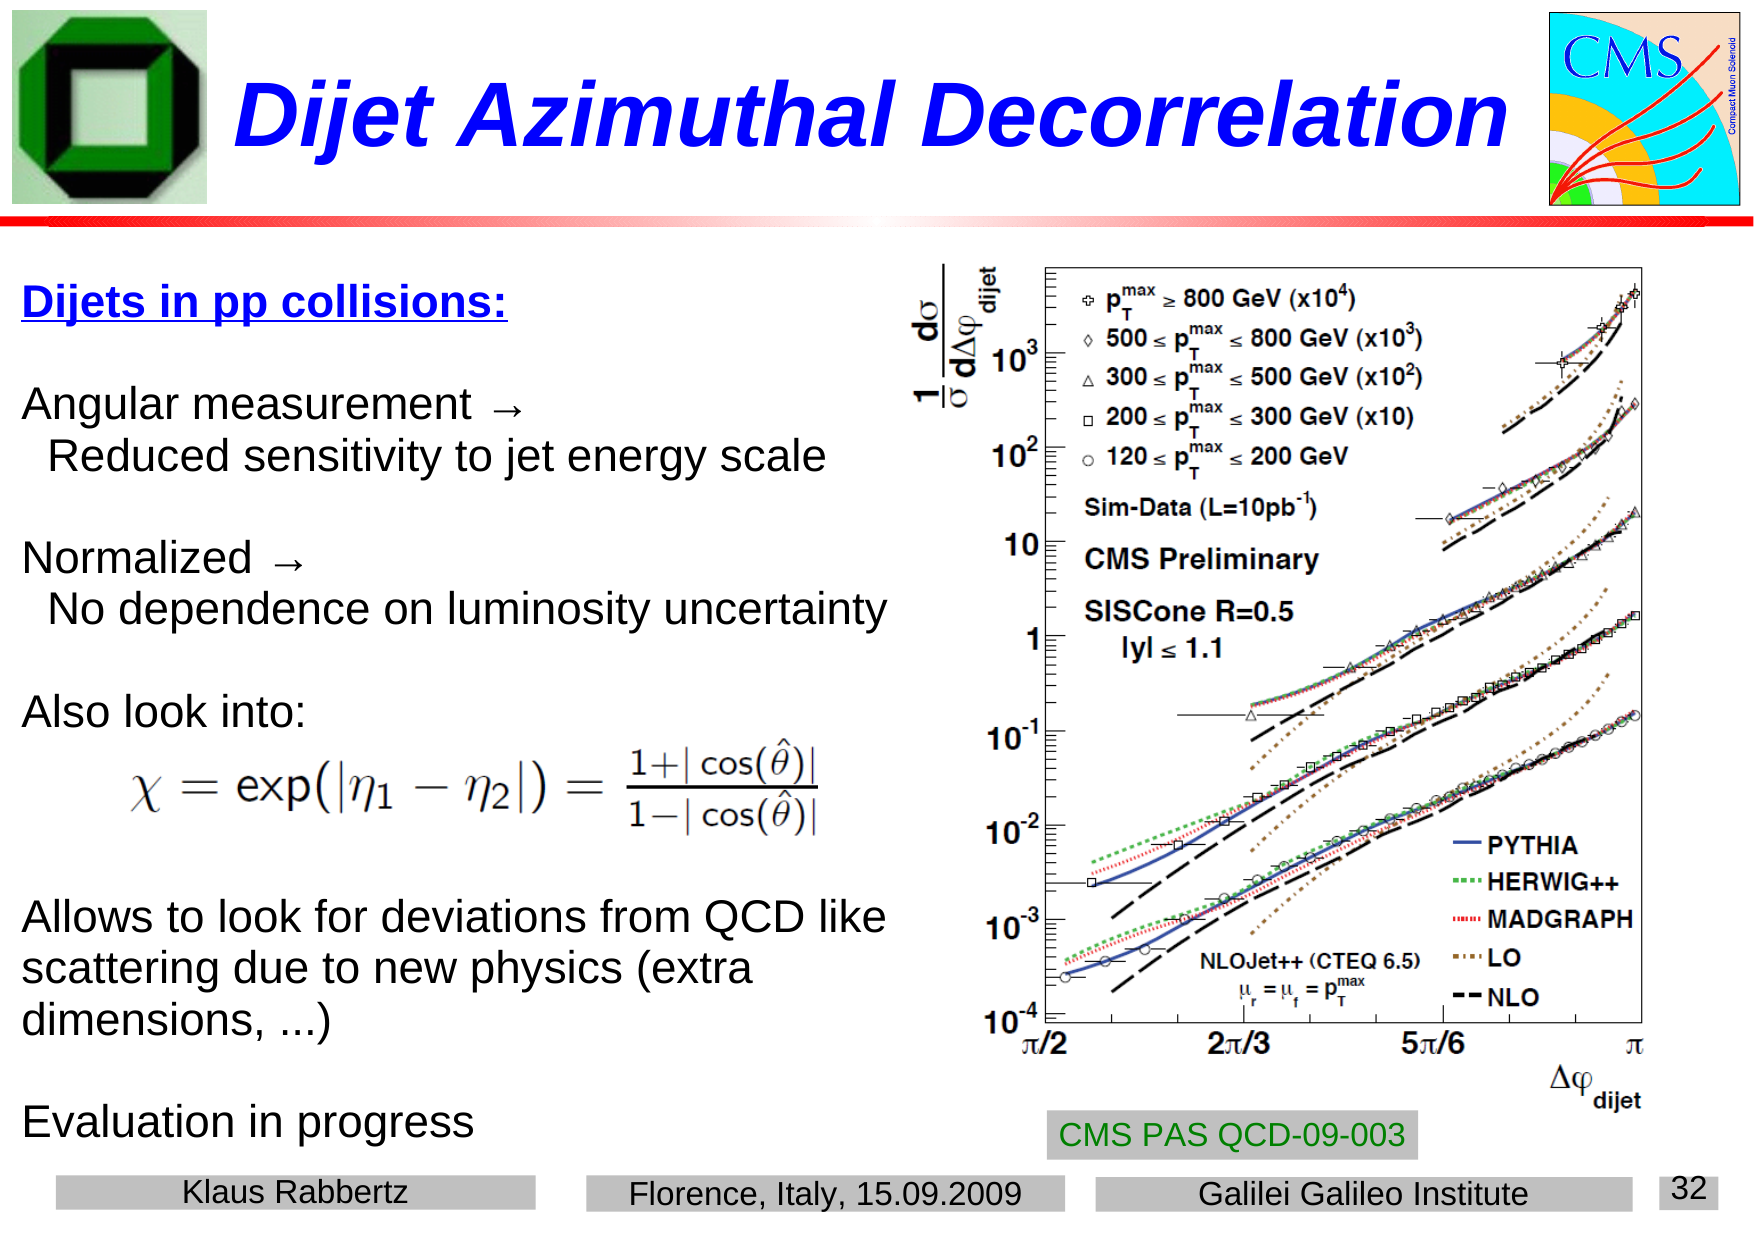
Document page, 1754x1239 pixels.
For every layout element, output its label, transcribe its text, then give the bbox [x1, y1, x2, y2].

picture [907, 257, 1656, 1121]
title Dijet Azimuthal Decorrelation [220, 27, 1525, 202]
picture [12, 10, 207, 204]
picture [1548, 11, 1741, 206]
text_box Dijets in pp collisions: Angular measurement → Reduced sensitivity to jet energy scale Normalized → No dependence on luminosity uncertainty Also look into: Allows to look for deviations from QCD like scattering due to new physics (extra dimensions, ...) Evaluation in progress [9, 269, 934, 1151]
text_box CMS PAS QCD-09-003 [1046, 1110, 1419, 1160]
picture [114, 735, 818, 838]
